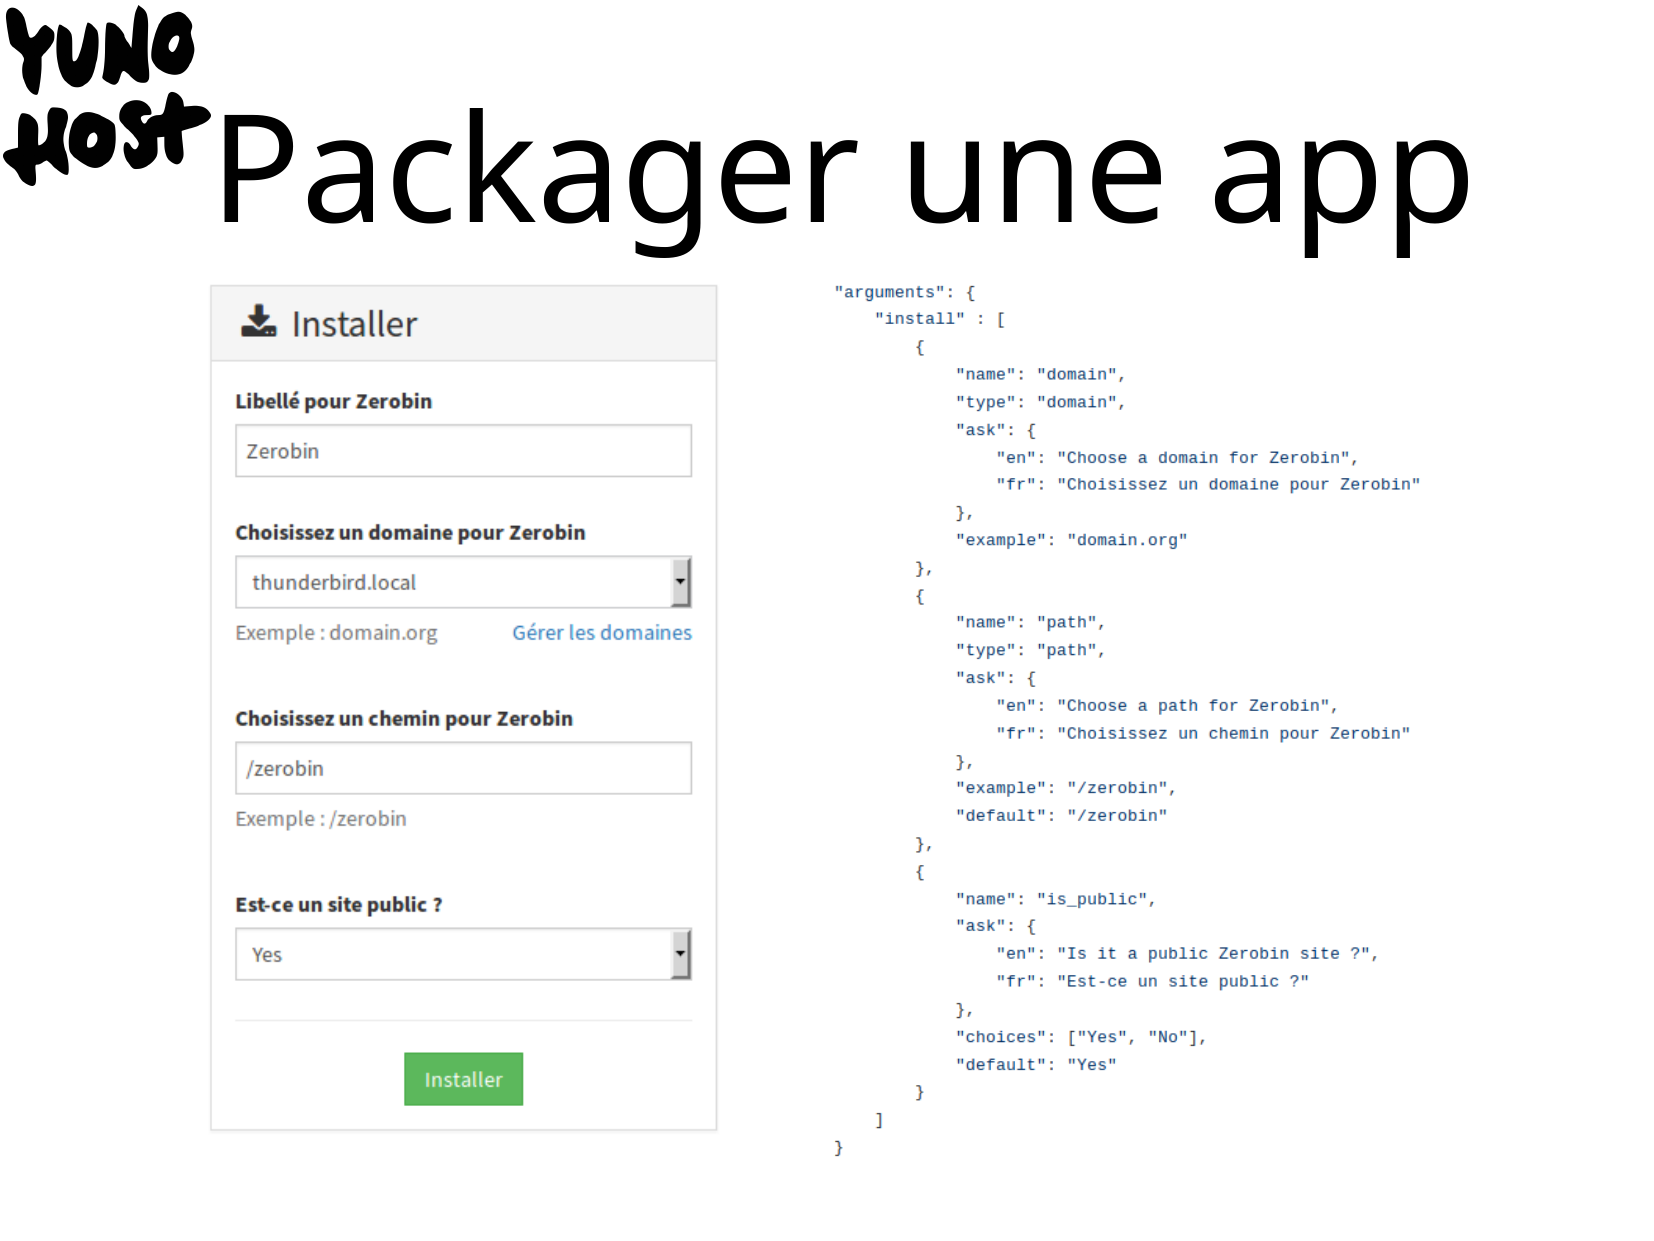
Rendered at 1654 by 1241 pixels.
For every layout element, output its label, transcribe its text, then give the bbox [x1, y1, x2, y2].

picture [187, 268, 741, 1156]
title Packager une app [82, 61, 1606, 269]
picture [810, 281, 1439, 1165]
picture [3, 5, 211, 186]
